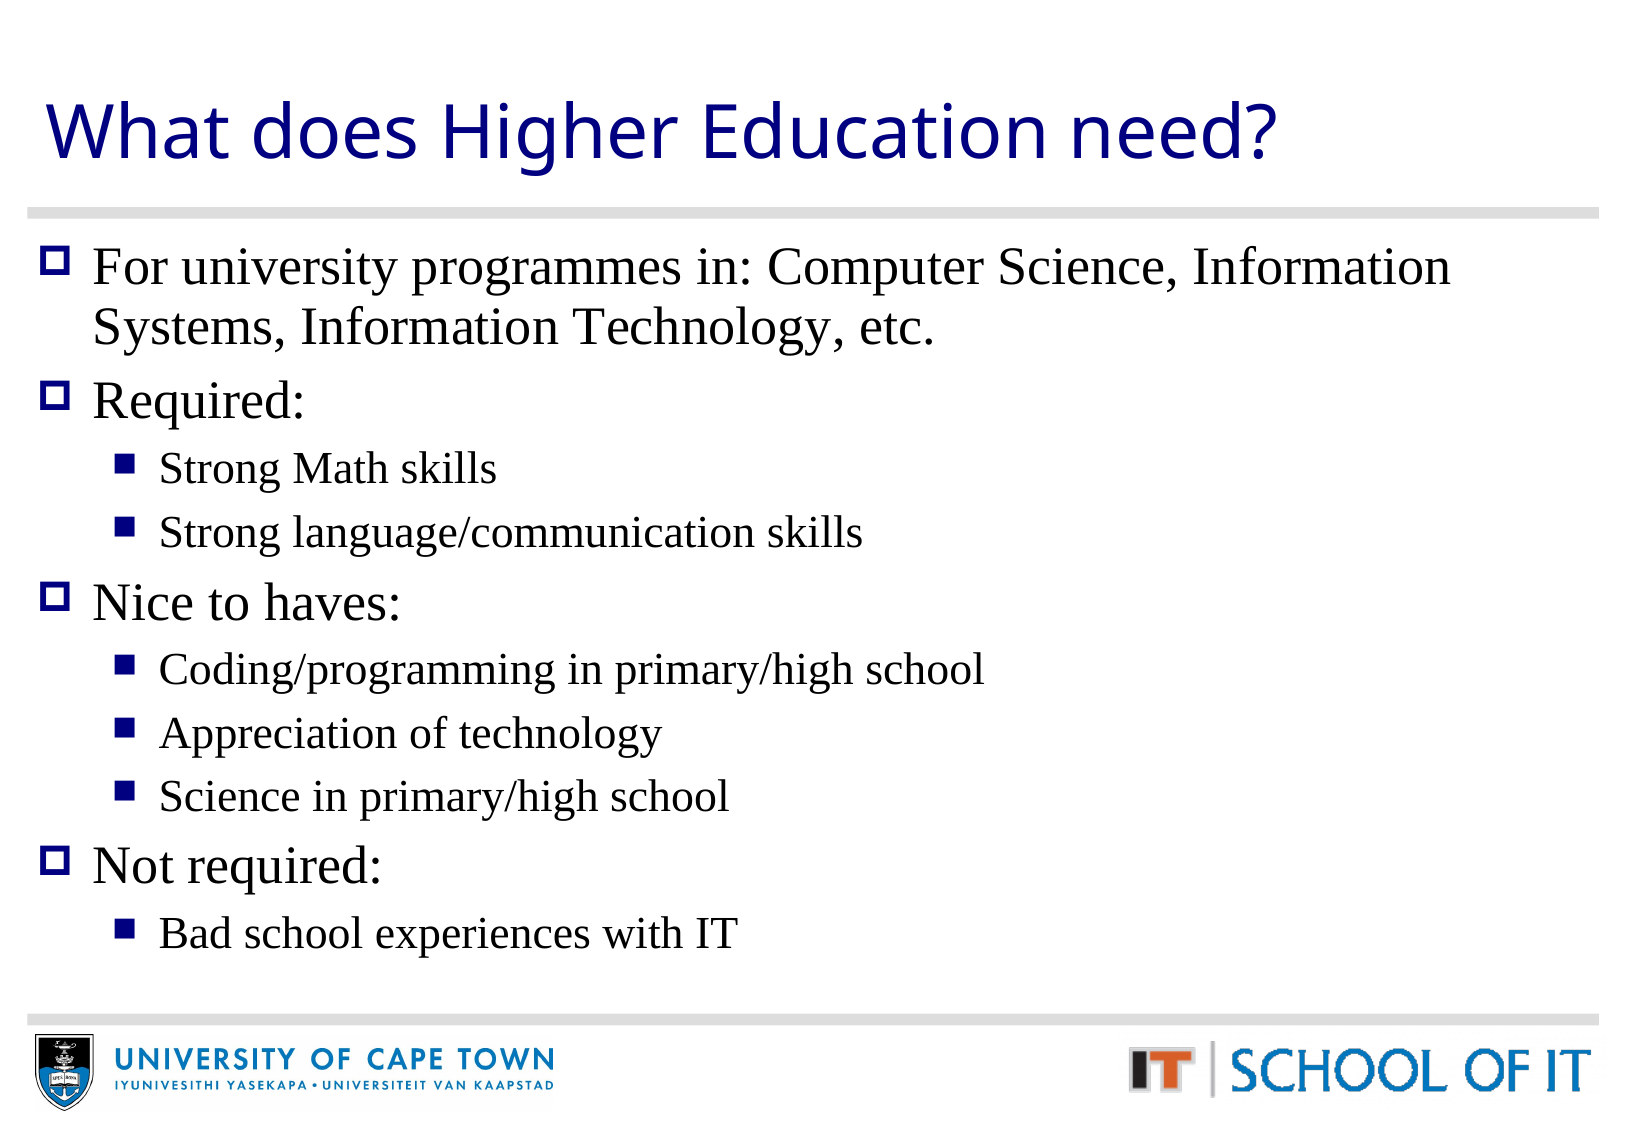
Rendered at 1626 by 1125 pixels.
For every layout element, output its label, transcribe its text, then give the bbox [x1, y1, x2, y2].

picture [35, 1034, 553, 1111]
list For university programmes in: Computer Science, Information Systems, Information Technology, etc. Required: Strong Math skills Strong language/communication skills Nice to haves: Coding/programming in primary/high school Appreciation of technology Science in primary/high school Not required: Bad school experiences with IT [36, 236, 1579, 998]
picture [1118, 1030, 1606, 1109]
title What does Higher Education need? [45, 66, 1583, 194]
